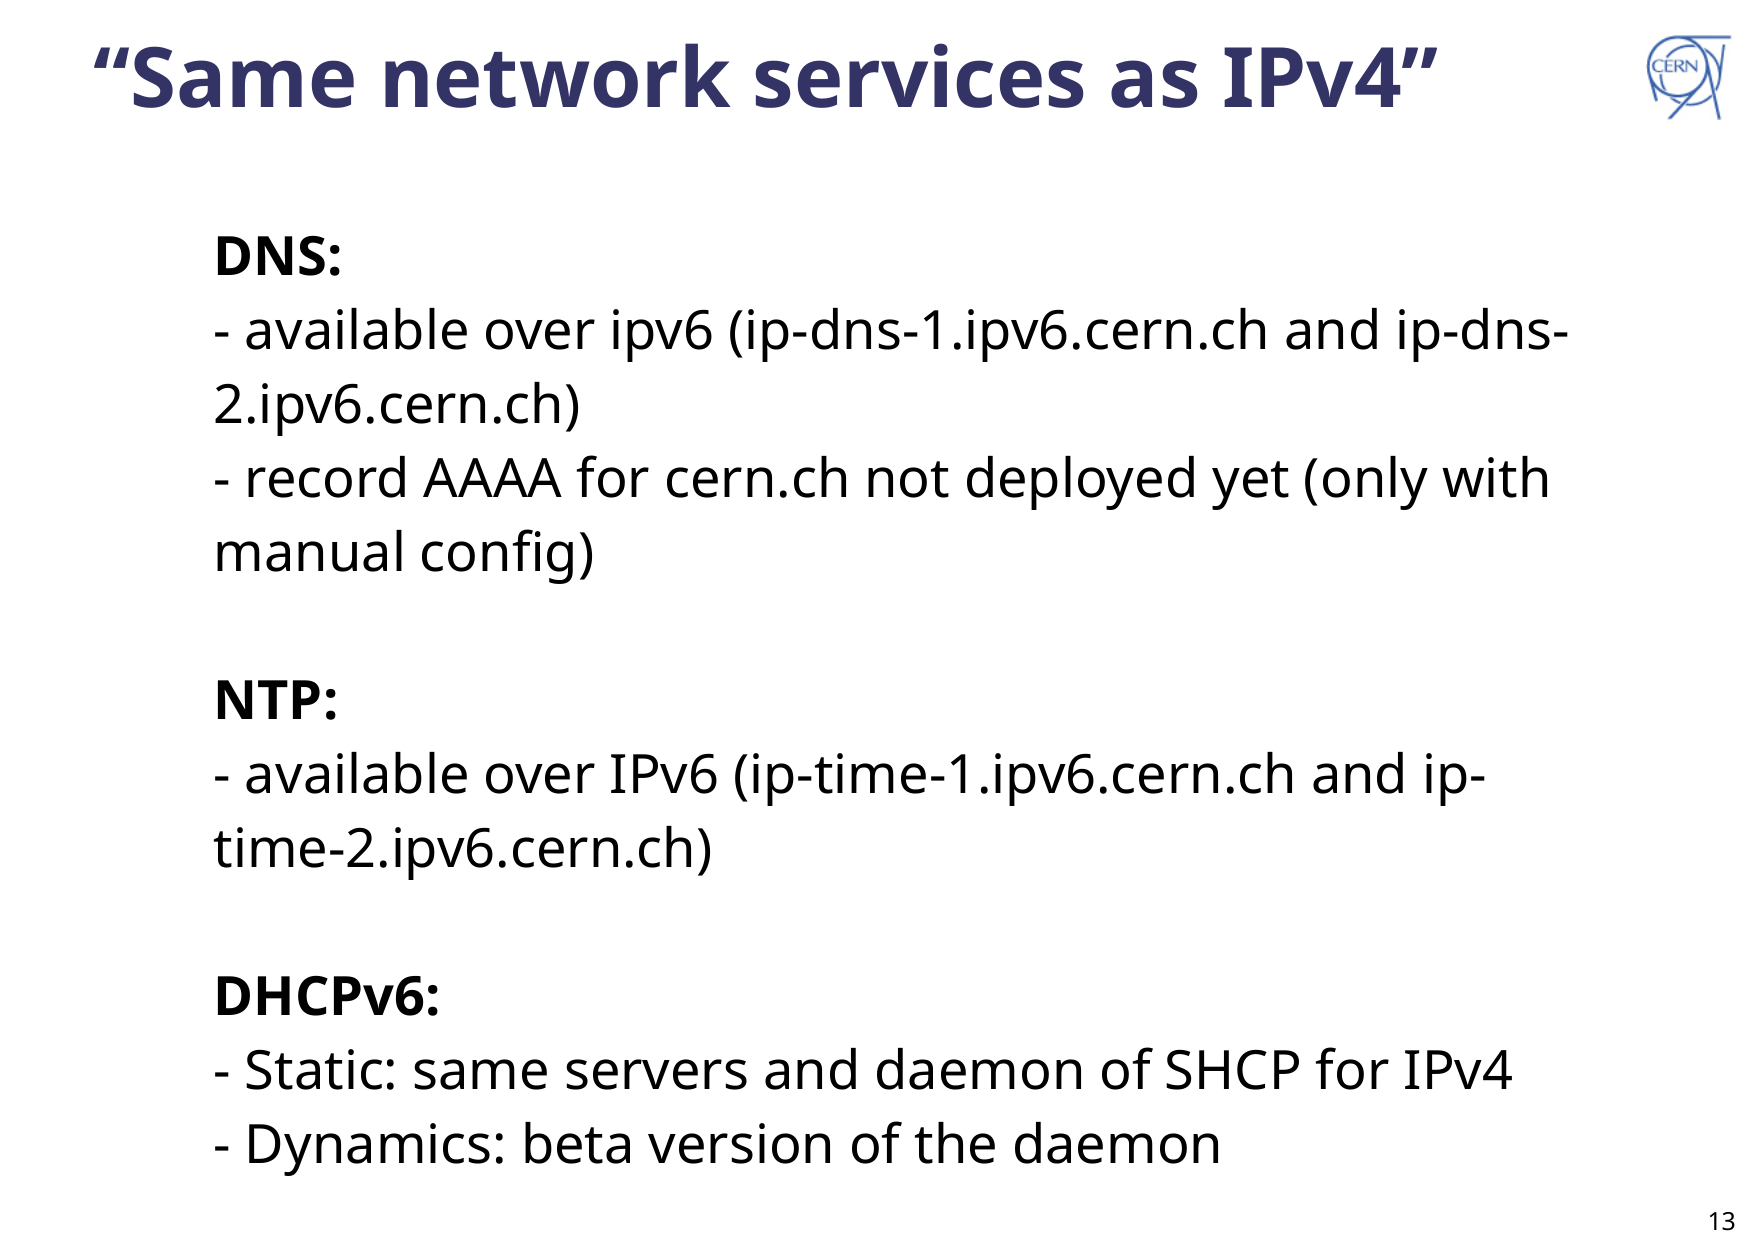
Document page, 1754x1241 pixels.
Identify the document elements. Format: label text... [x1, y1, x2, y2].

title “Same network services as IPv4” [63, 0, 1621, 166]
text_box DNS: - available over ipv6 (ip-dns-1.ipv6.cern.ch and ip-dns-2.ipv6.cern.ch) - record AAAA for cern.ch not deployed yet (only with manual config) NTP: - available over IPv6 (ip-time-1.ipv6.cern.ch and ip-time-2.ipv6.cern.ch) DHCPv6: - Static: same servers and daemon of SHCP for IPv4 - Dynamics: beta version of the daemon [198, 210, 1632, 1241]
picture [1646, 34, 1732, 120]
